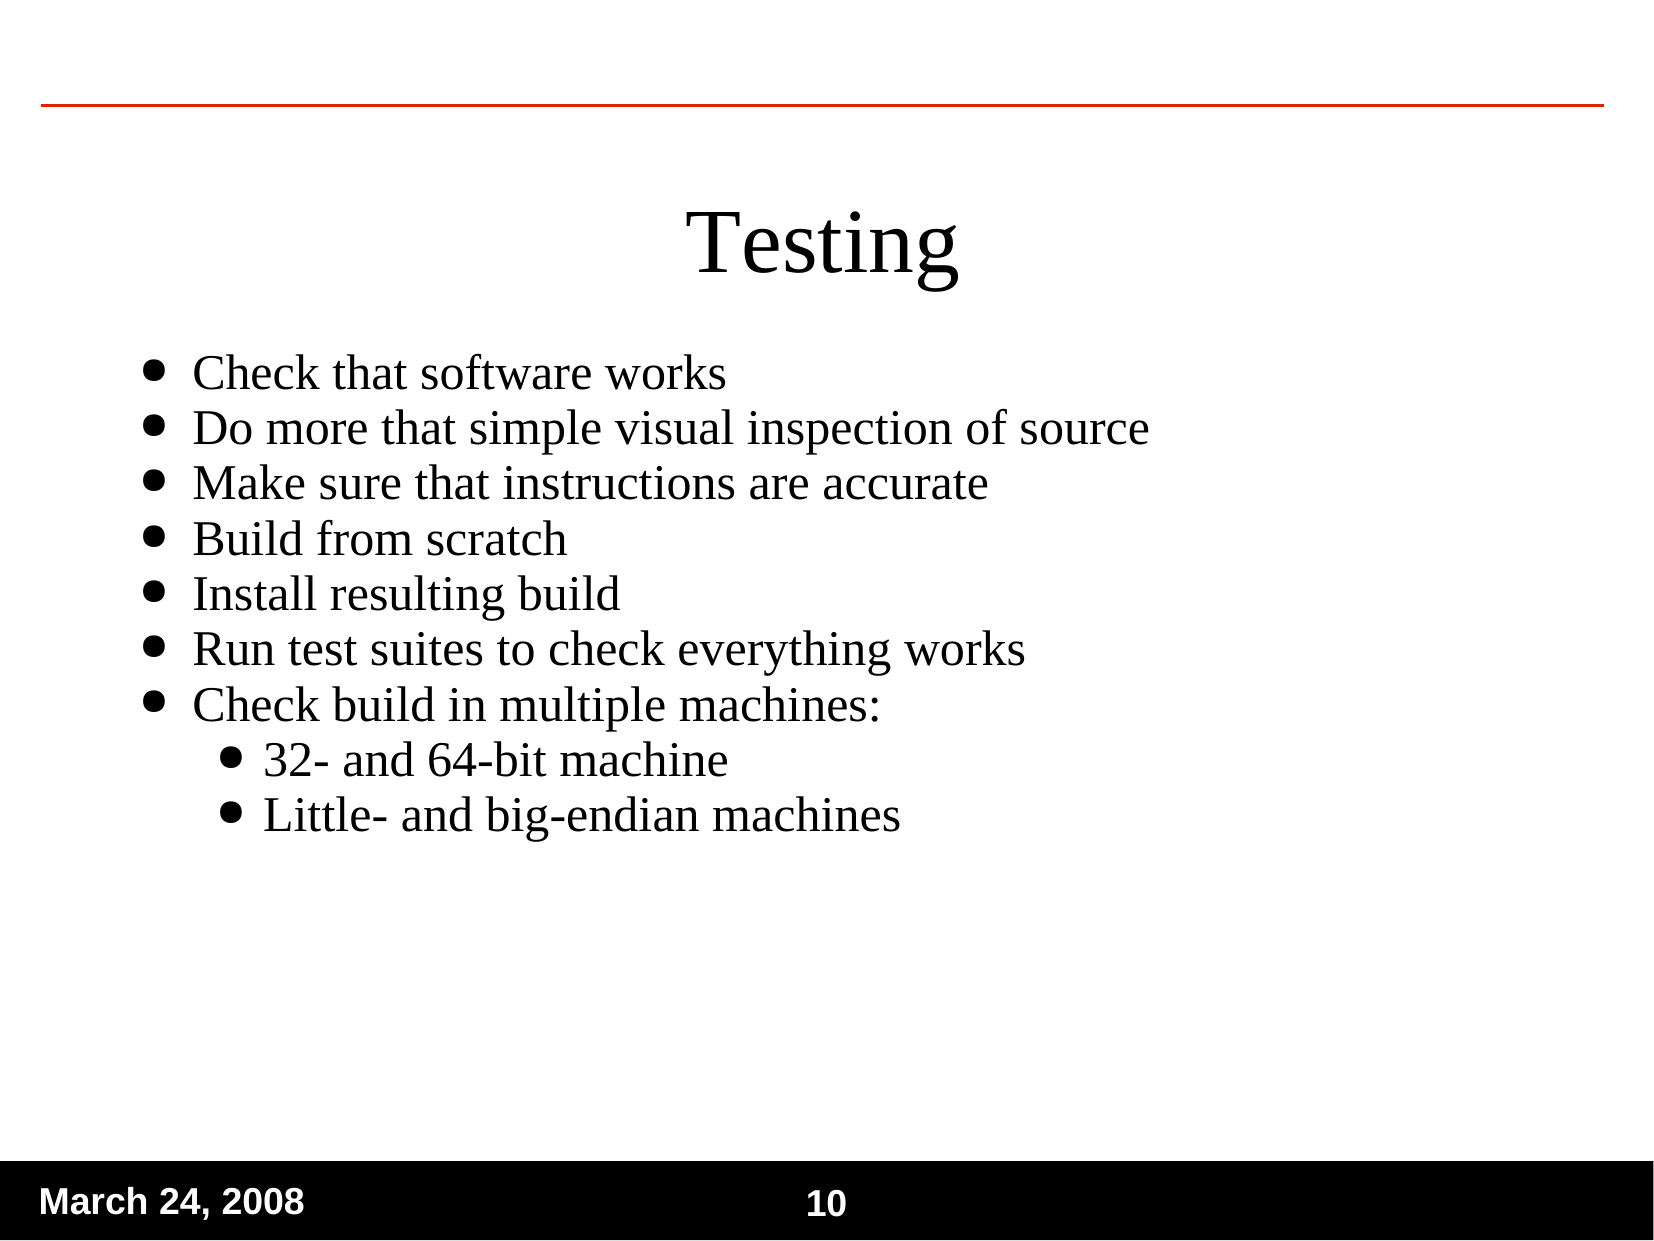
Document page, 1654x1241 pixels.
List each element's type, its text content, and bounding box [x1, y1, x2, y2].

title Testing [117, 137, 1530, 346]
list Check that software works Do more that simple visual inspection of source Make sure that instructions are accurate Build from scratch Install resulting build Run test suites to check everything works Check build in multiple machines: 32- and 64-bit machine Little- and big-endian machines [121, 344, 1534, 1127]
